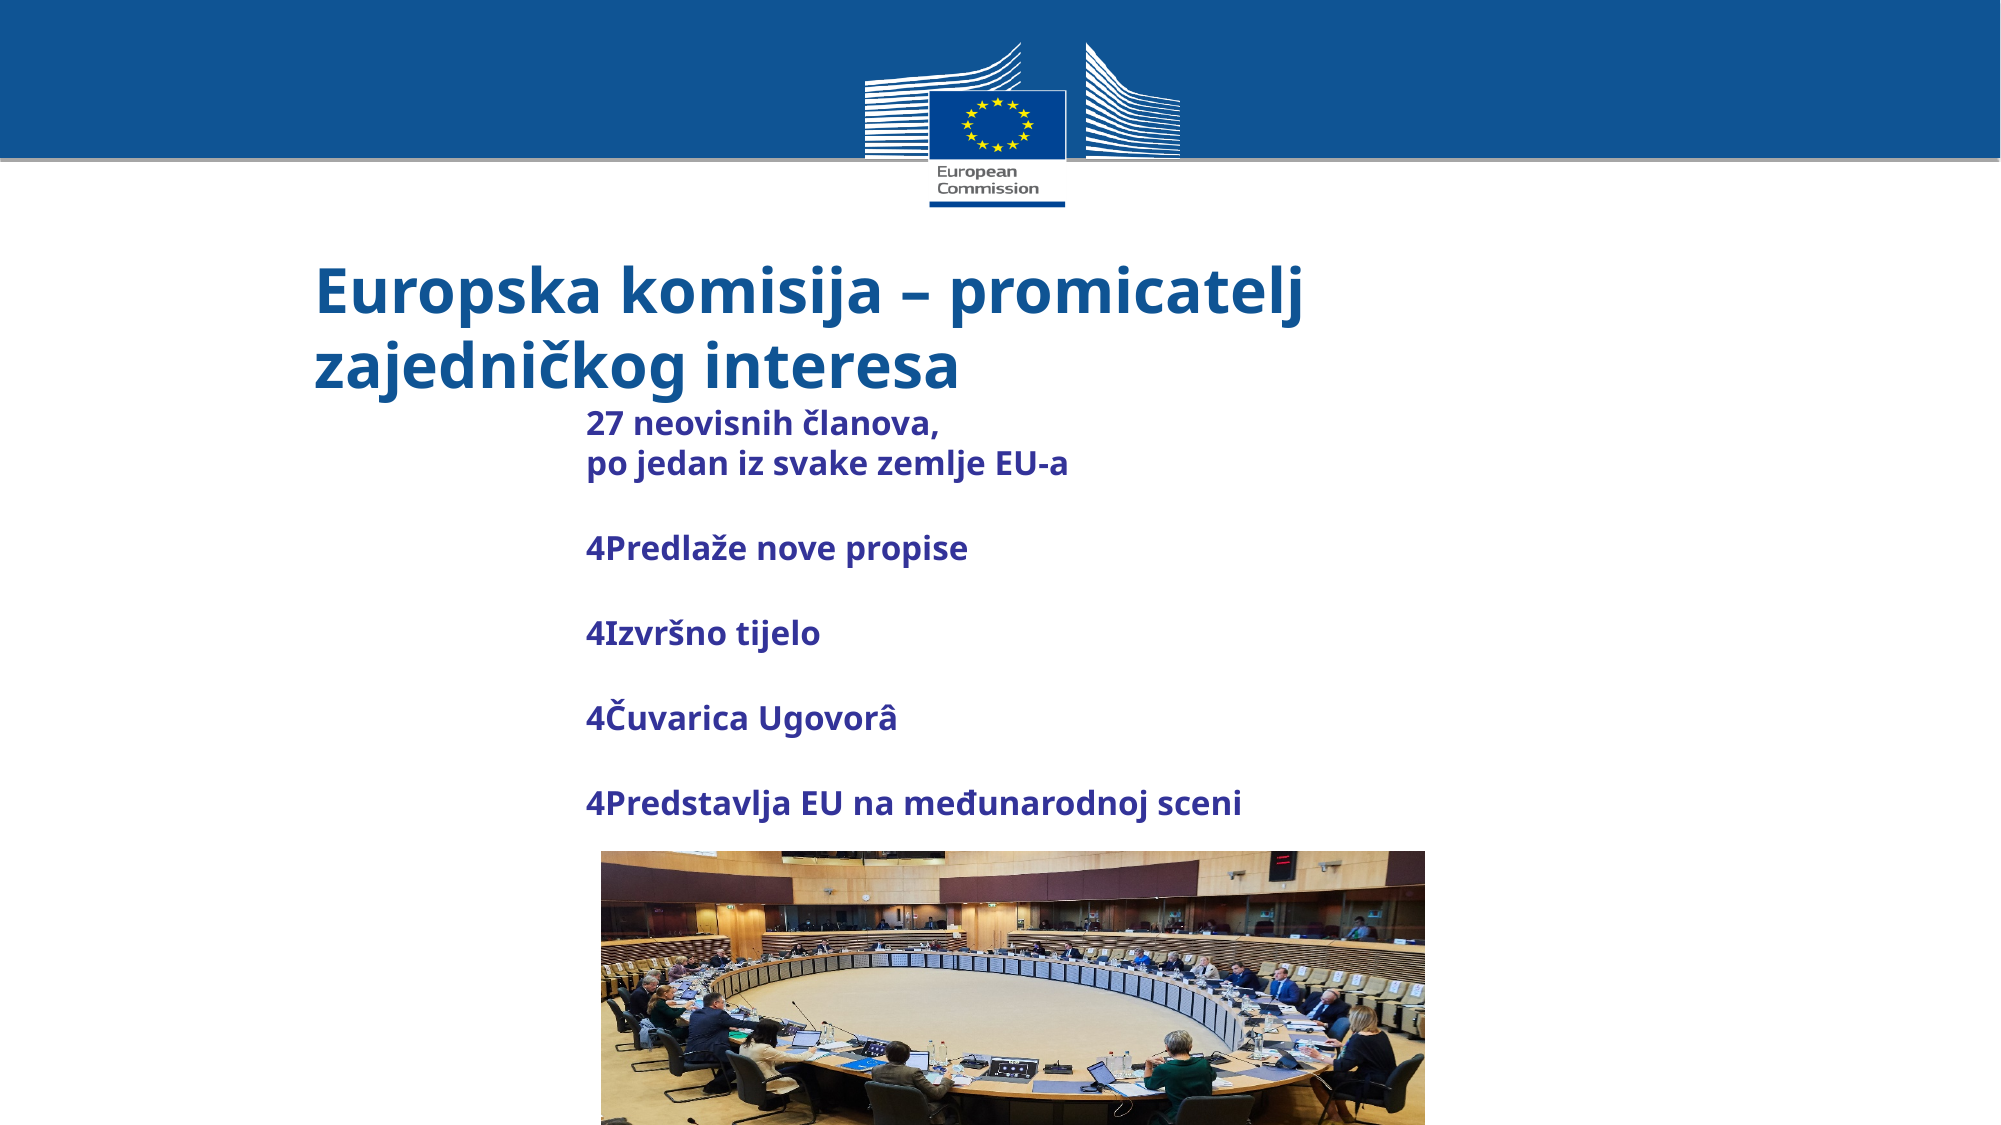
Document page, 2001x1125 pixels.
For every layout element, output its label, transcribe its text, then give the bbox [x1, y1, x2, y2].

text_box 27 neovisnih članova, po jedan iz svake zemlje EU-a 4Predlaže nove propise 4Izvršno tijelo 4Čuvarica Ugovorâ 4Predstavlja EU na međunarodnoj sceni [571, 299, 1451, 925]
text_box Europska komisija – promicatelj zajedničkog interesa [299, 243, 1650, 398]
picture [601, 851, 1425, 1125]
